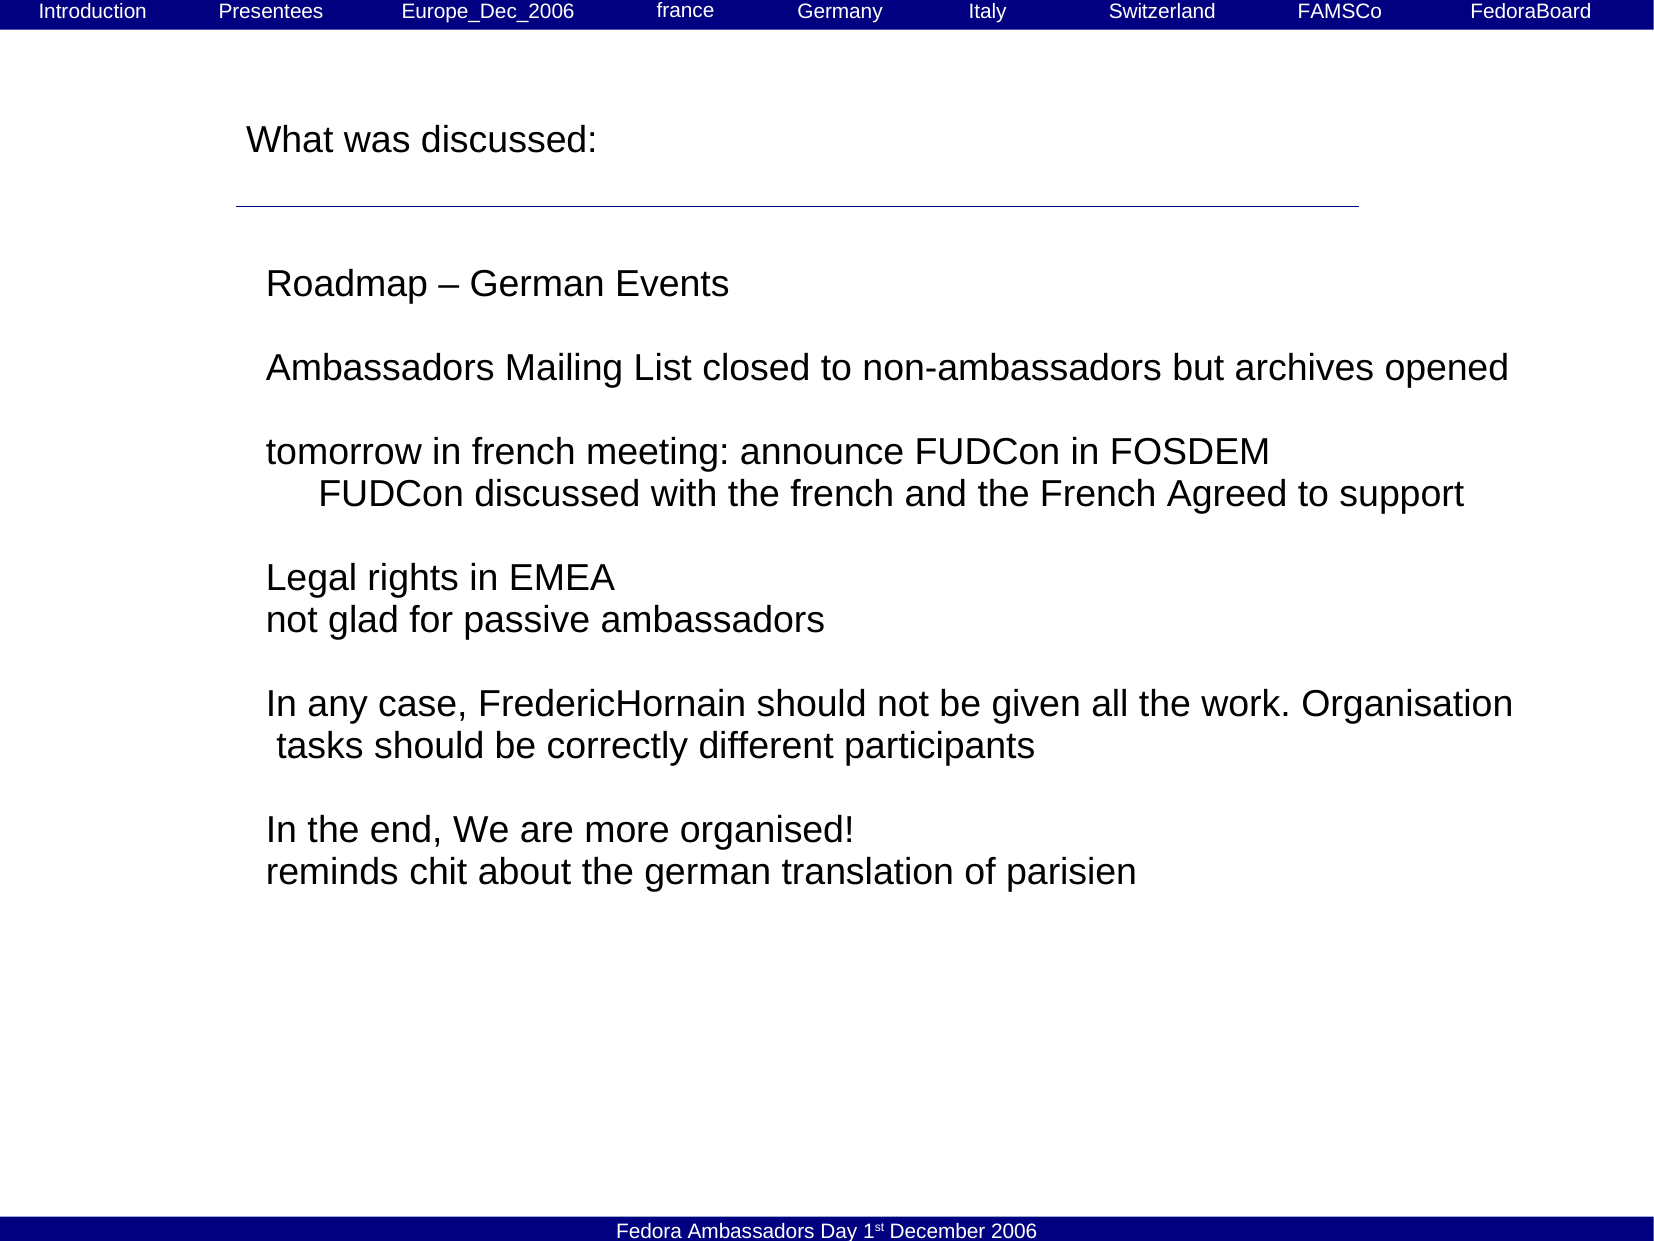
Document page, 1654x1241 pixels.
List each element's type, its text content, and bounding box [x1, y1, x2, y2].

text_box Roadmap – German Events Ambassadors Mailing List closed to non-ambassadors but archives opened tomorrow in french meeting: announce FUDCon in FOSDEM FUDCon discussed with the french and the French Agreed to support Legal rights in EMEA not glad for passive ambassadors In any case, FredericHornain should not be given all the work. Organisation tasks should be correctly different participants In the end, We are more organised! reminds chit about the german translation of parisien [265, 262, 1514, 1100]
text_box What was discussed: [246, 118, 598, 174]
